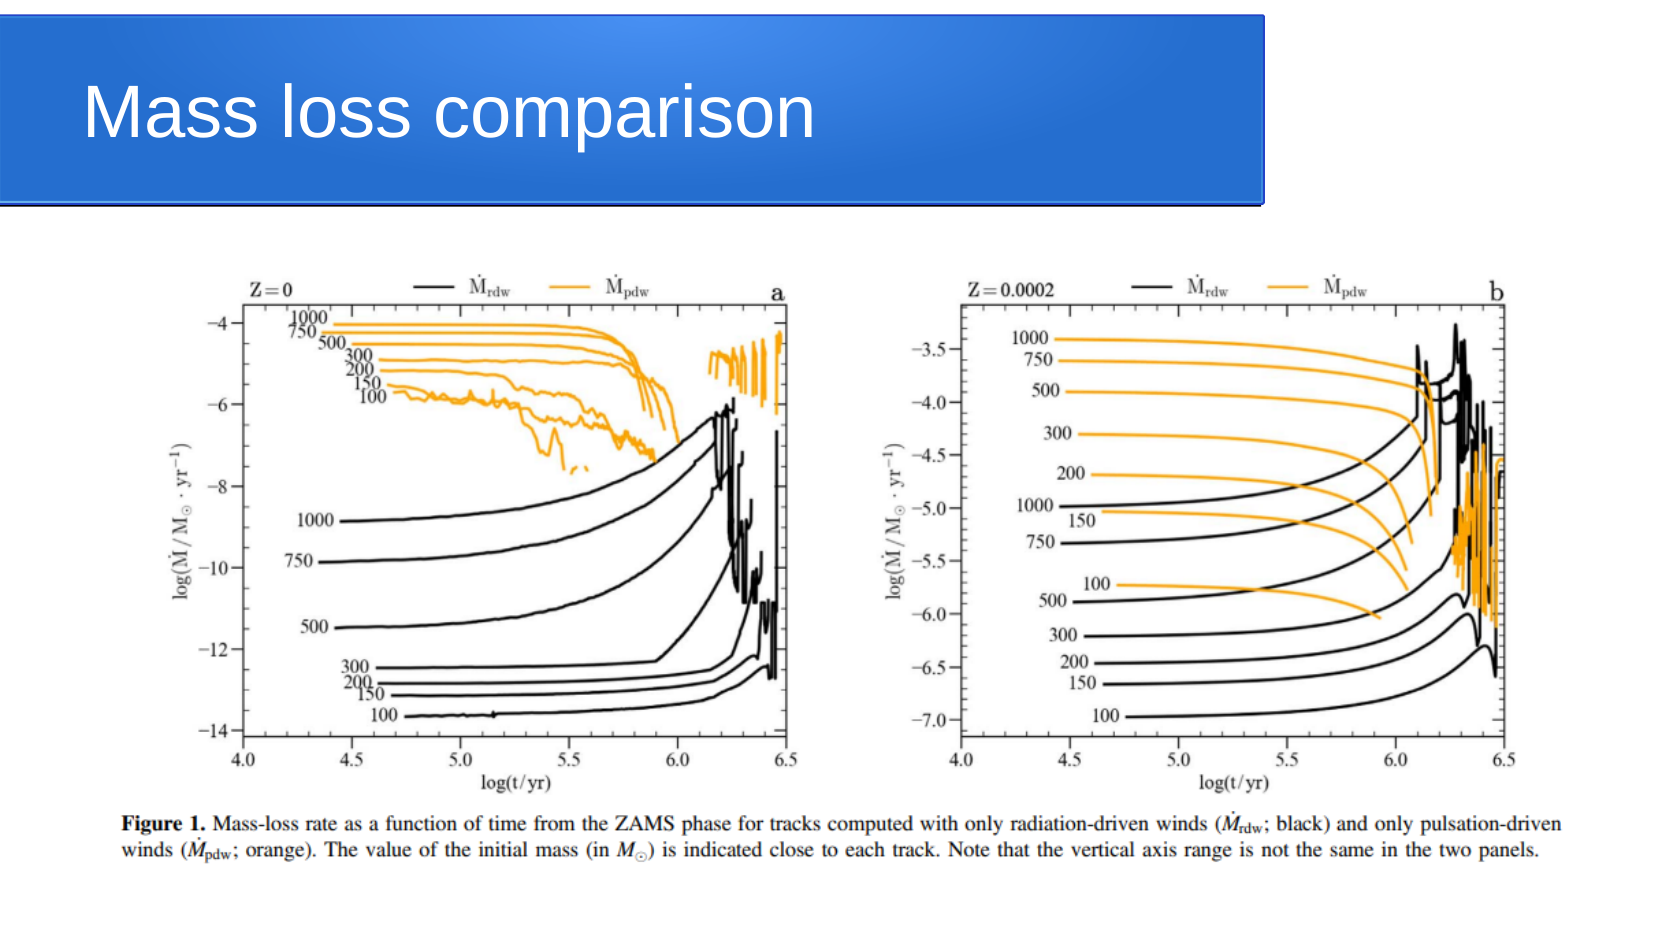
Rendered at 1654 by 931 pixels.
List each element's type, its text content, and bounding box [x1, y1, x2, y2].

title Mass loss comparison [82, 35, 1235, 189]
picture [100, 254, 1576, 873]
